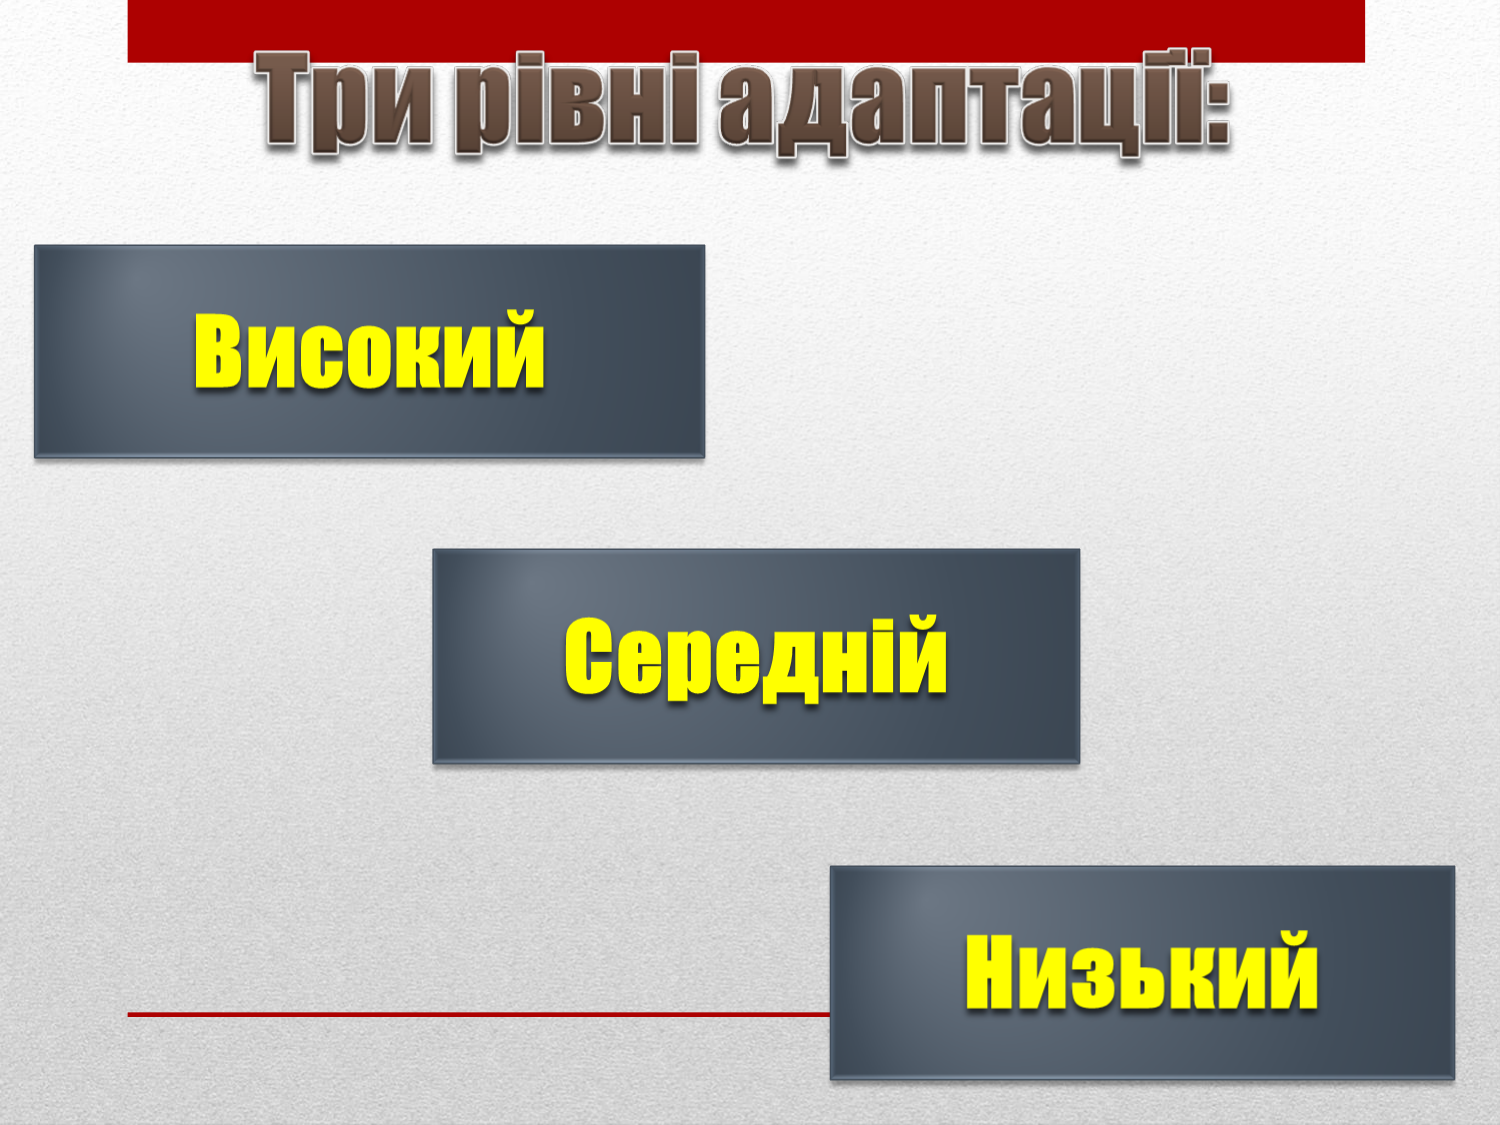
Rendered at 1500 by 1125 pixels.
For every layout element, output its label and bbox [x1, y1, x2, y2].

picture [822, 864, 1462, 1114]
picture [26, 0, 1316, 491]
picture [425, 546, 1087, 797]
